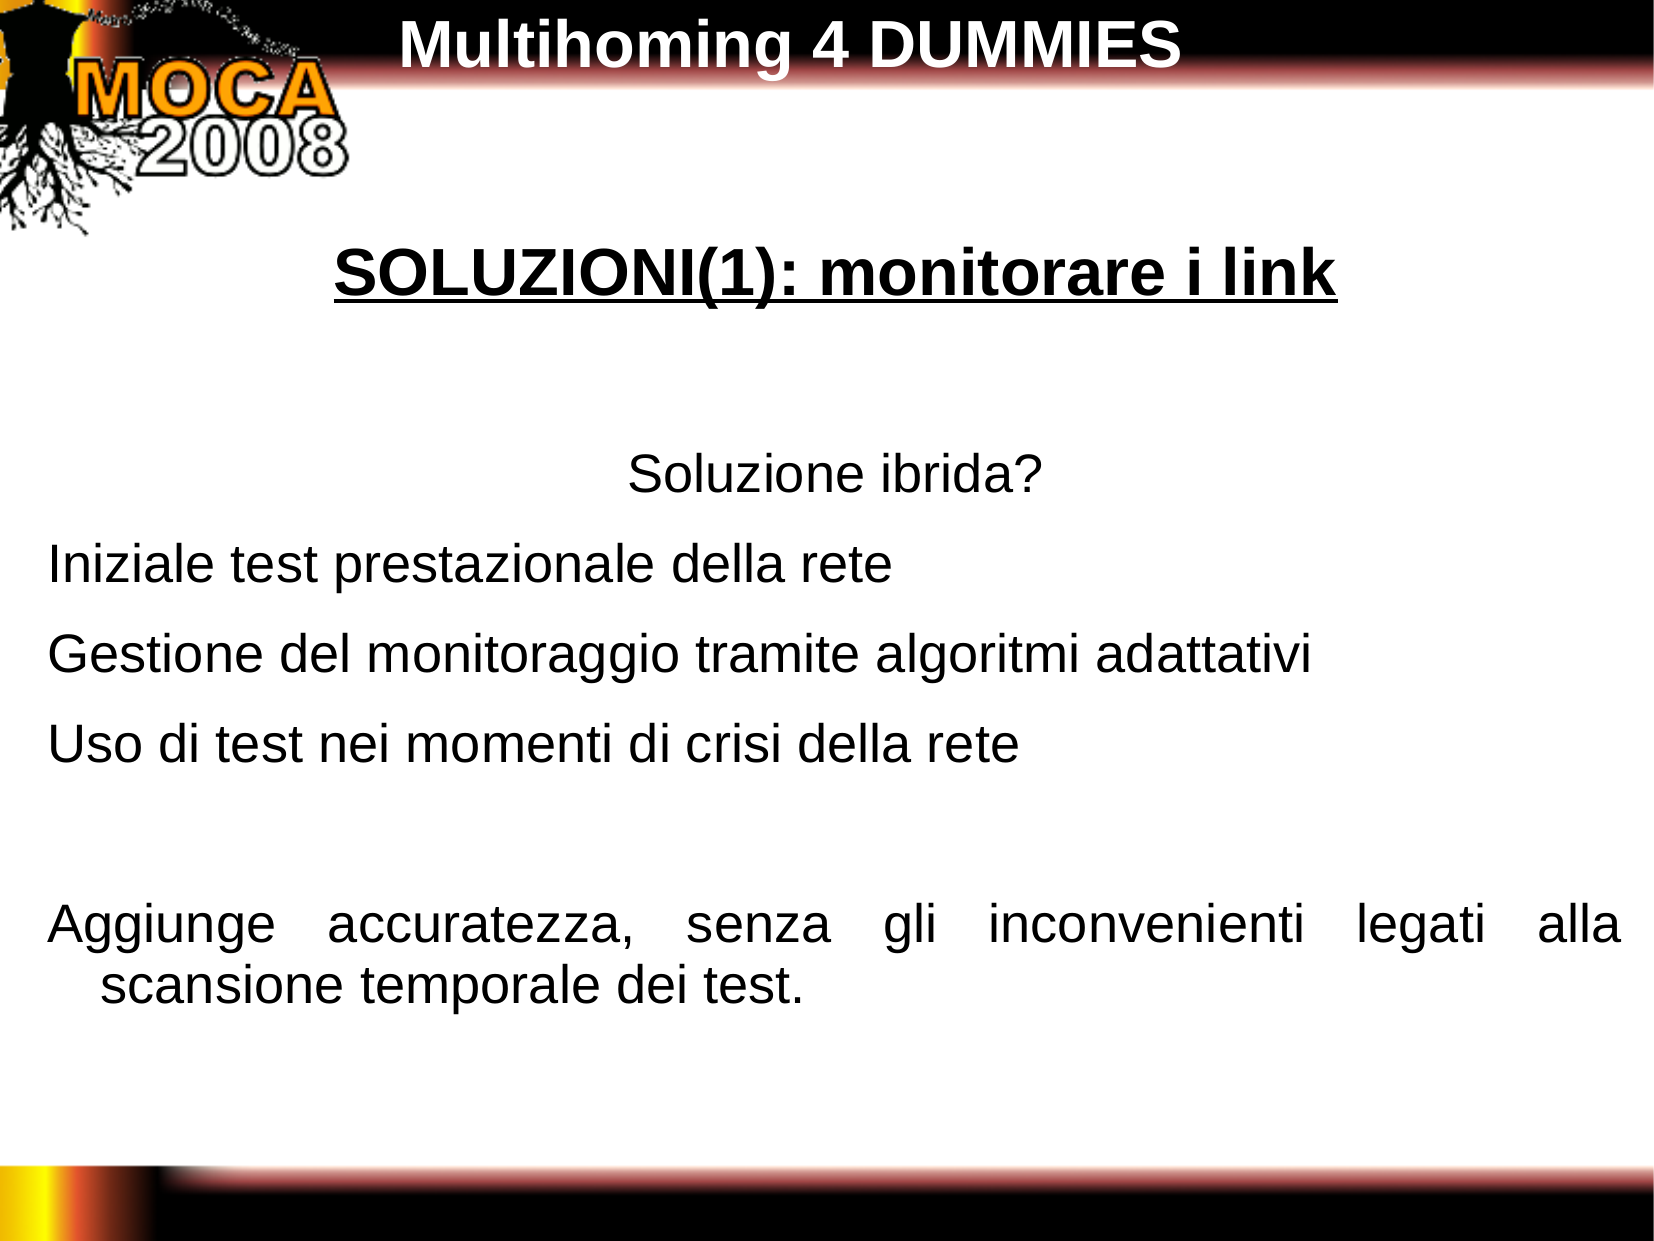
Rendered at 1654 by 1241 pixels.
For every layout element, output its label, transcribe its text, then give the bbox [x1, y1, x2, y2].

picture [0, 0, 1654, 1241]
title Multihoming 4 DUMMIES [324, 0, 1654, 89]
list SOLUZIONI(1): monitorare i link Soluzione ibrida? Iniziale test prestazionale della rete Gestione del monitoraggio tramite algoritmi adattativi Uso di test nei momenti di crisi della rete Aggiunge accuratezza, senza gli inconvenienti legati alla scansione temporale dei test. [29, 147, 1625, 1195]
